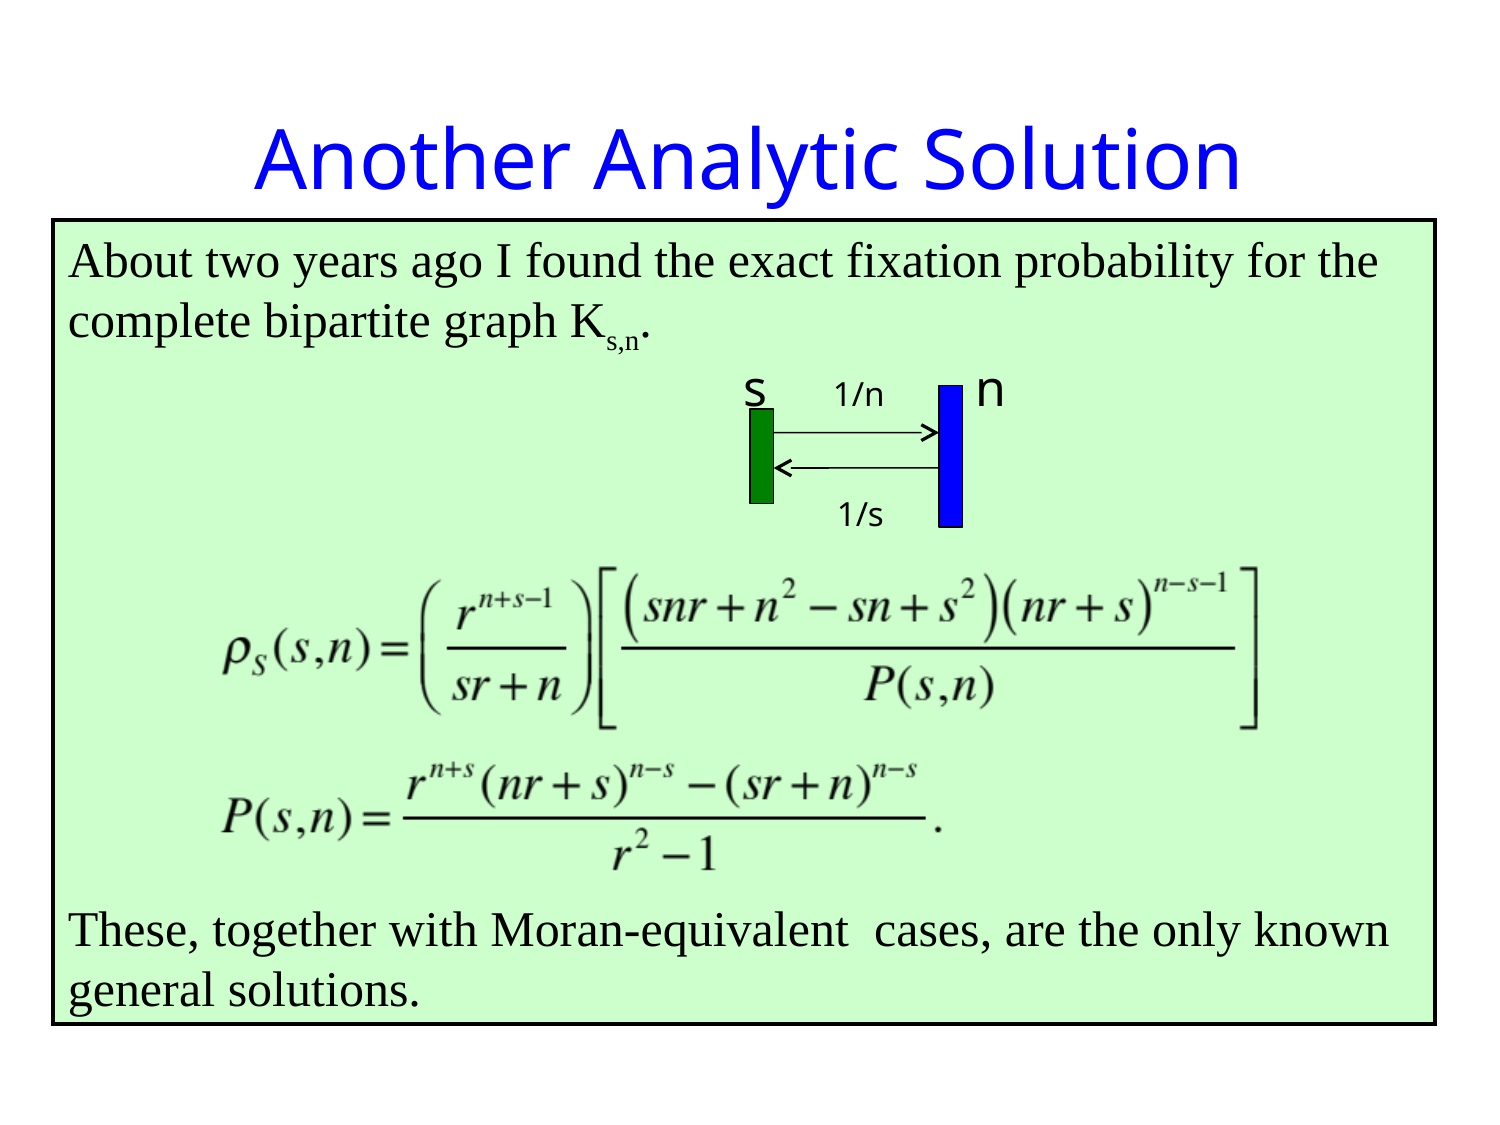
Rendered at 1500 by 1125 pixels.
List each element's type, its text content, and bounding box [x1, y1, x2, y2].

text_box [938, 385, 963, 528]
title Another Analytic Solution [112, 62, 1388, 219]
text_box About two years ago I found the exact fixation probability for the complete bipartite graph Ks,n. s 1/n n 1/s These, together with Moran-equivalent cases, are the only known general solutions. [53, 219, 1436, 1024]
chart [218, 562, 1259, 873]
text_box [749, 408, 774, 504]
